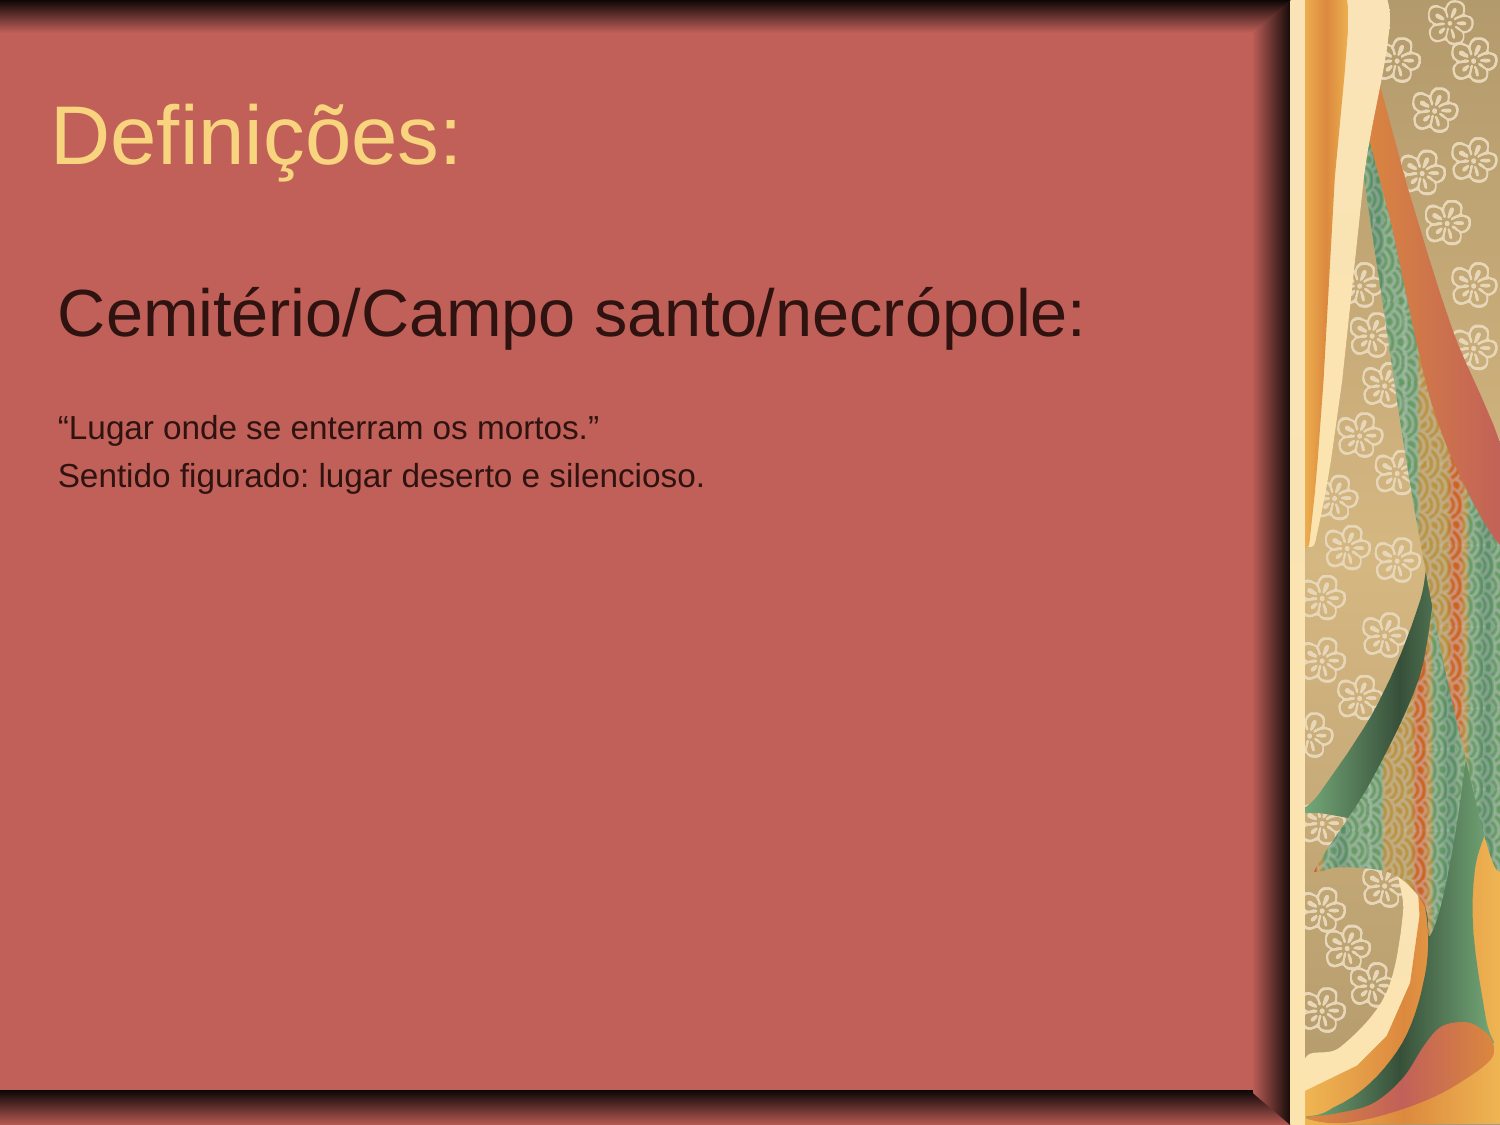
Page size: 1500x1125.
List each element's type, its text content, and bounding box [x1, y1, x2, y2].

list Cemitério/Campo santo/necrópole: “Lugar onde se enterram os mortos.” Sentido figurado: lugar deserto e silencioso. [43, 262, 1255, 1000]
picture [1313, 145, 1500, 937]
title Definições: [35, 37, 1263, 225]
